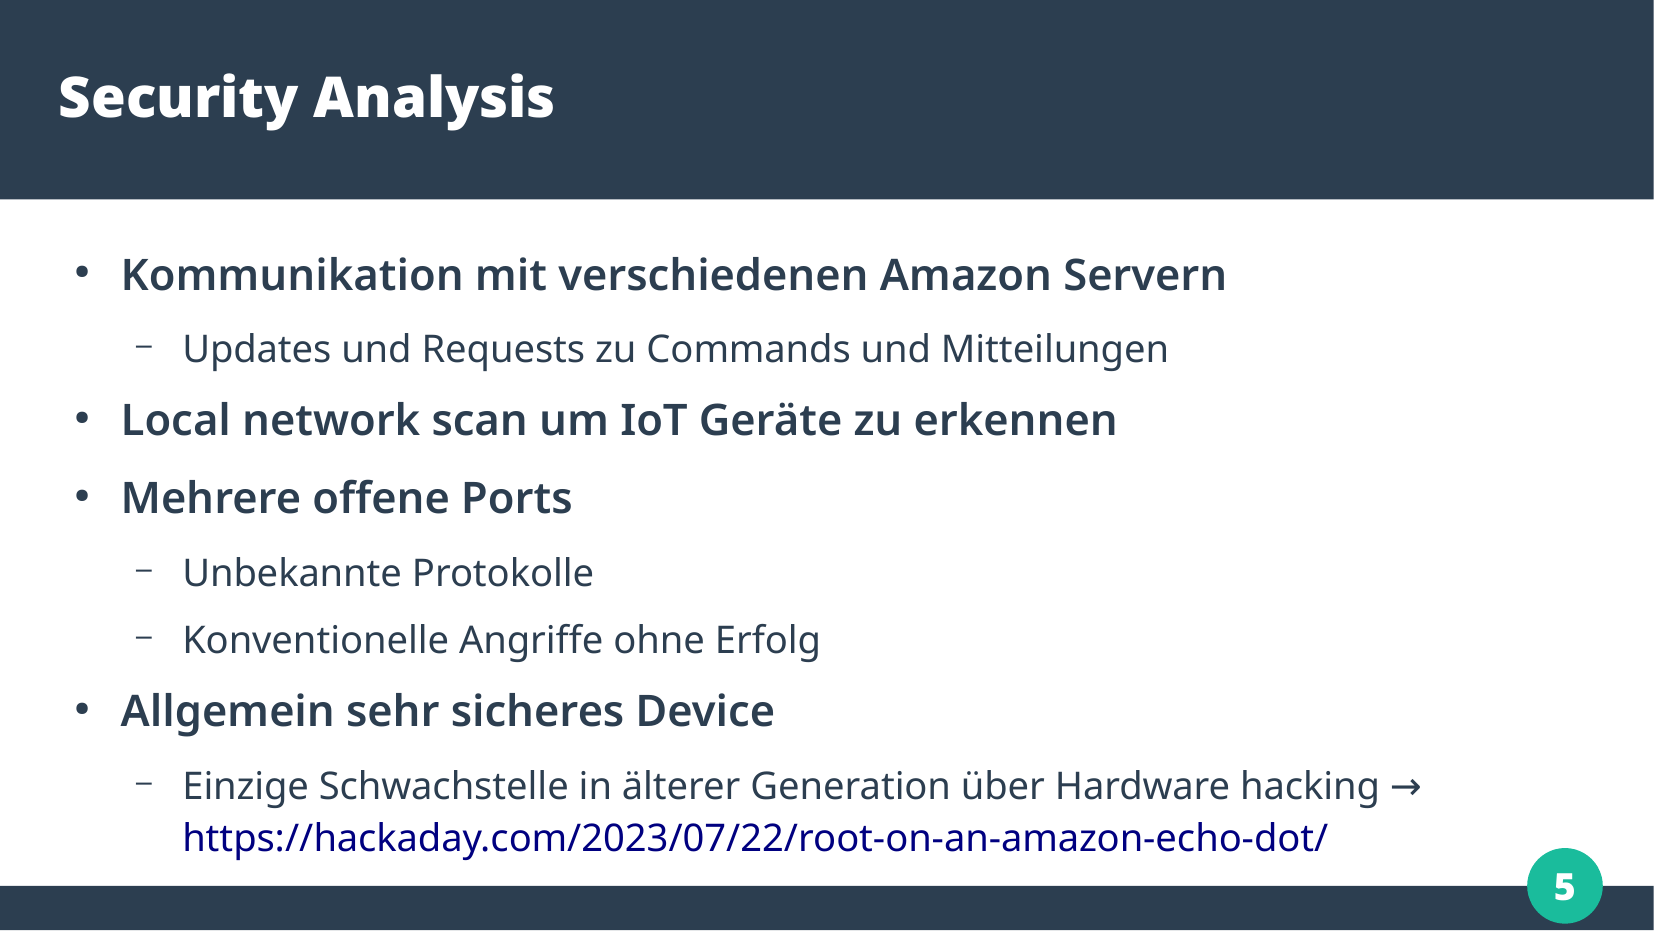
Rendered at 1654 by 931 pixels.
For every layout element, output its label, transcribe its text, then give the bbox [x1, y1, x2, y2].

list Kommunikation mit verschiedenen Amazon Servern Updates und Requests zu Commands und Mitteilungen Local network scan um IoT Geräte zu erkennen Mehrere offene Ports Unbekannte Protokolle Konventionelle Angriffe ohne Erfolg Allgemein sehr sicheres Device Einzige Schwachstelle in älterer Generation über Hardware hacking → https://hackaday.com/2023/07/22/root-on-an-amazon-echo-dot/ [59, 243, 1595, 864]
title Security Analysis [59, 37, 1595, 155]
